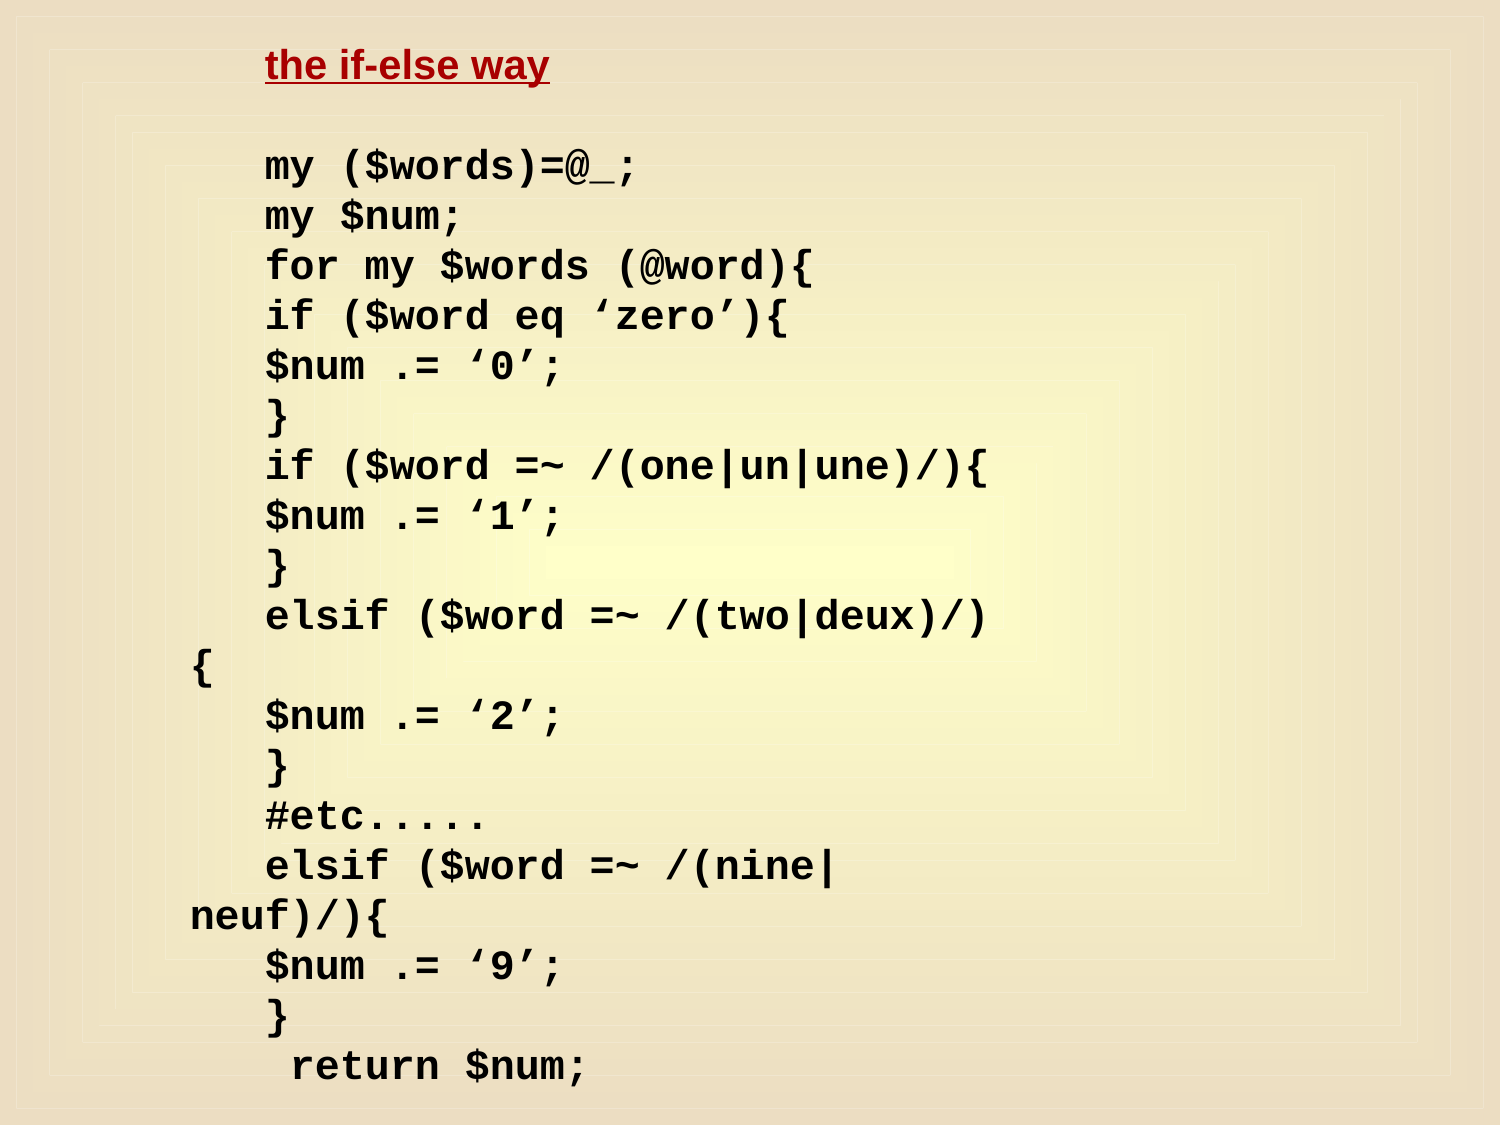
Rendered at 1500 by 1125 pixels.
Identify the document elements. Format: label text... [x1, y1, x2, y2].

text_box the if-else way my ($words)=@_; my $num; for my $words (@word){ if ($word eq ‘zero’){ $num .= ‘0’; } if ($word =~ /(one|un|une)/){ $num .= ‘1’; } elsif ($word =~ /(two|deux)/){ $num .= ‘2’; } #etc..... elsif ($word =~ /(nine|neuf)/){ $num .= ‘9’; } return $num; [174, 29, 1022, 1096]
